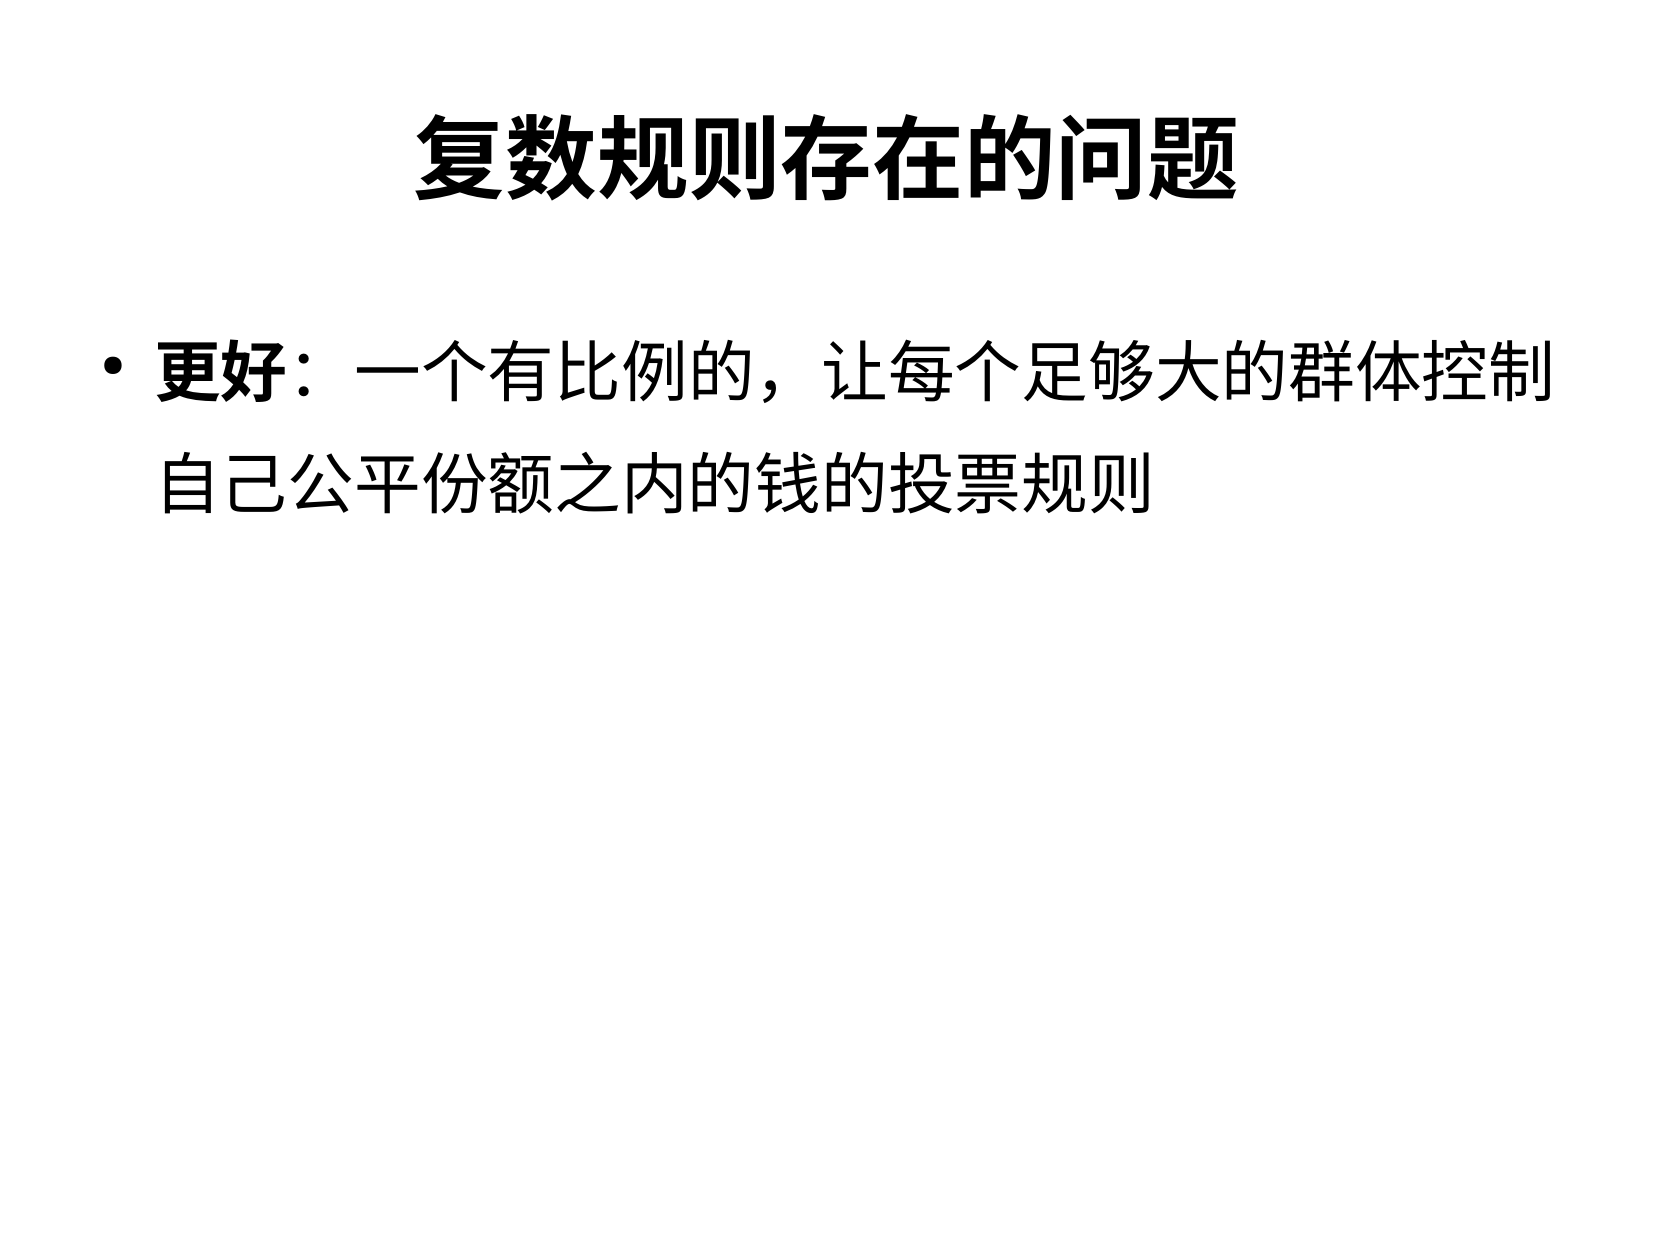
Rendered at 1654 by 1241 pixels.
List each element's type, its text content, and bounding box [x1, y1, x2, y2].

list 更好：一个有比例的，让每个足够大的群体控制自己公平份额之内的钱的投票规则 [83, 318, 1572, 1138]
title 复数规则存在的问题 [82, 49, 1571, 257]
